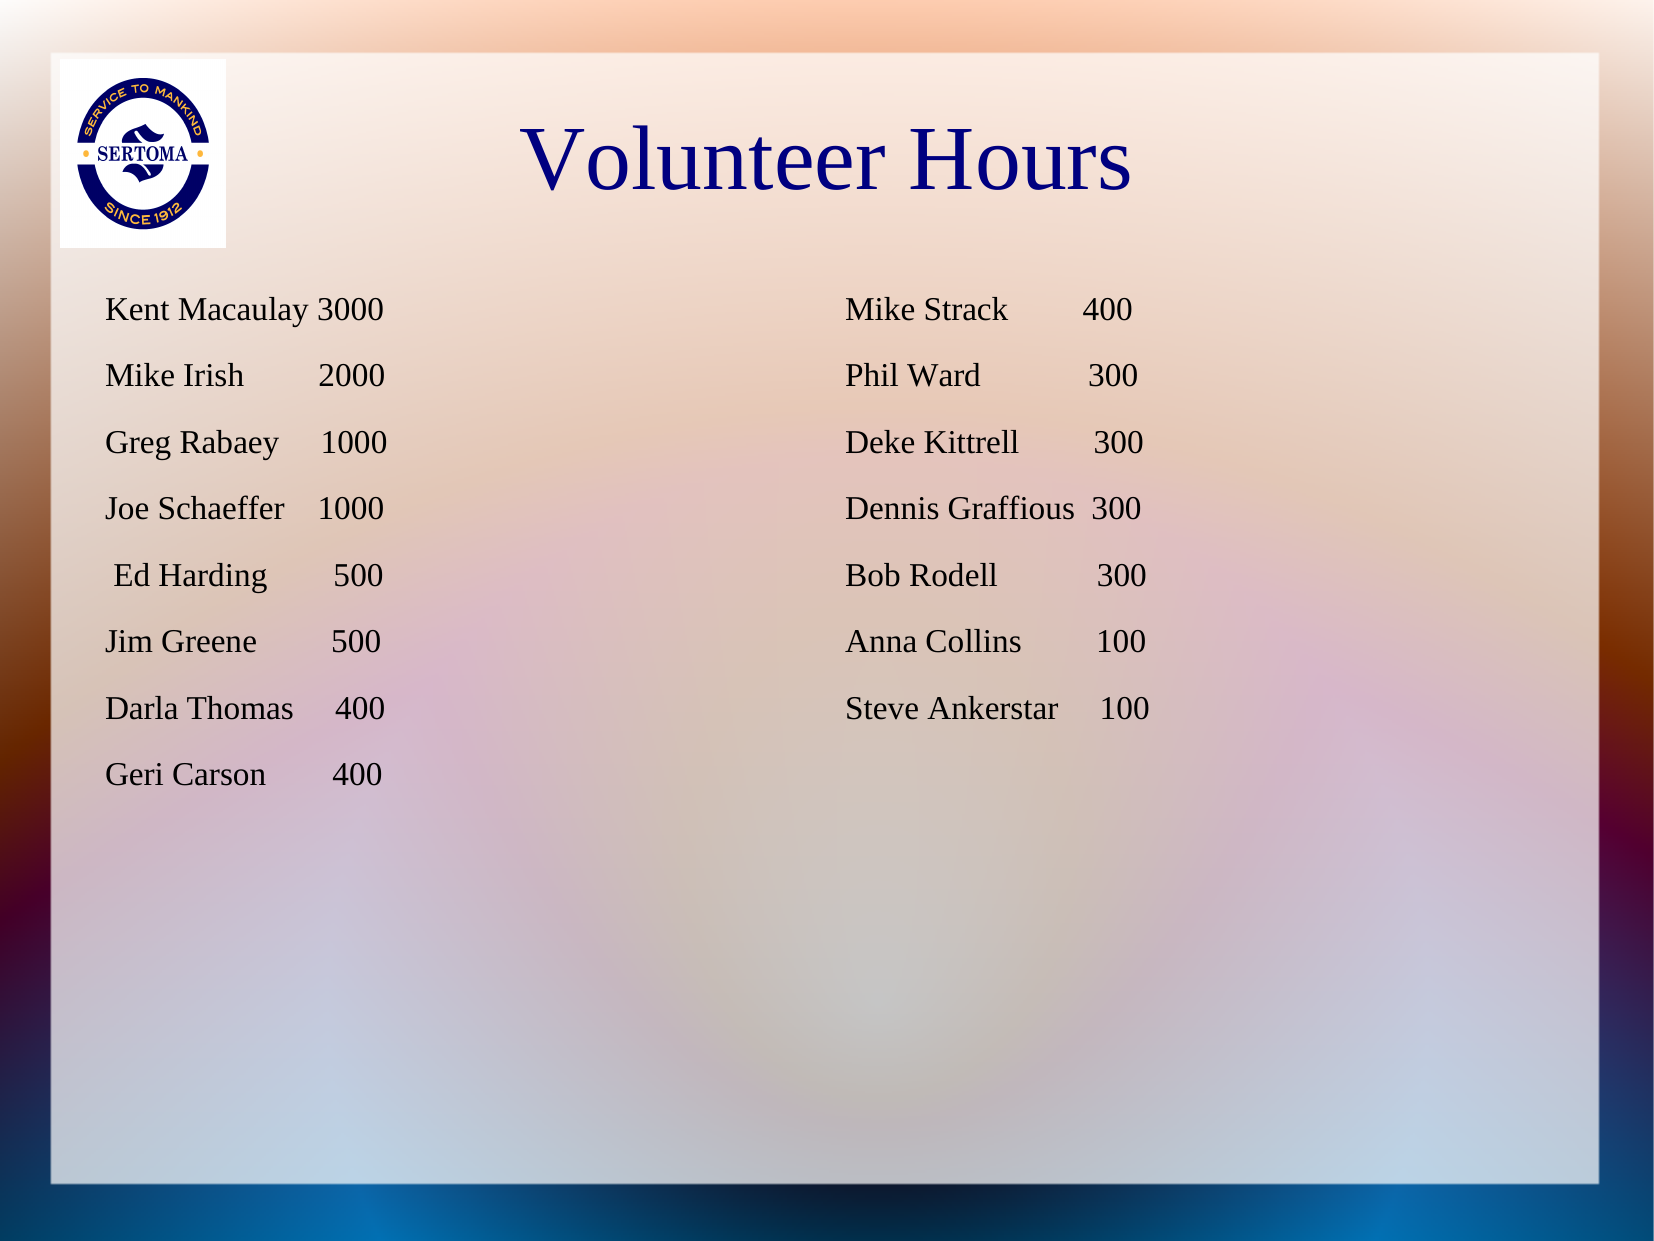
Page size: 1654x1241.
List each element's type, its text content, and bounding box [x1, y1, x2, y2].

title Volunteer Hours [82, 55, 1571, 263]
list Kent Macaulay 3000 Mike Irish 2000 Greg Rabaey 1000 Joe Schaeffer 1000 Ed Harding 500 Jim Greene 500 Darla Thomas 400 Geri Carson 400 [105, 290, 832, 1034]
picture [0, 0, 1654, 1241]
list Mike Strack 400 Phil Ward 300 Deke Kittrell 300 Dennis Graffious 300 Bob Rodell 300 Anna Collins 100 Steve Ankerstar 100 [845, 290, 1572, 1034]
